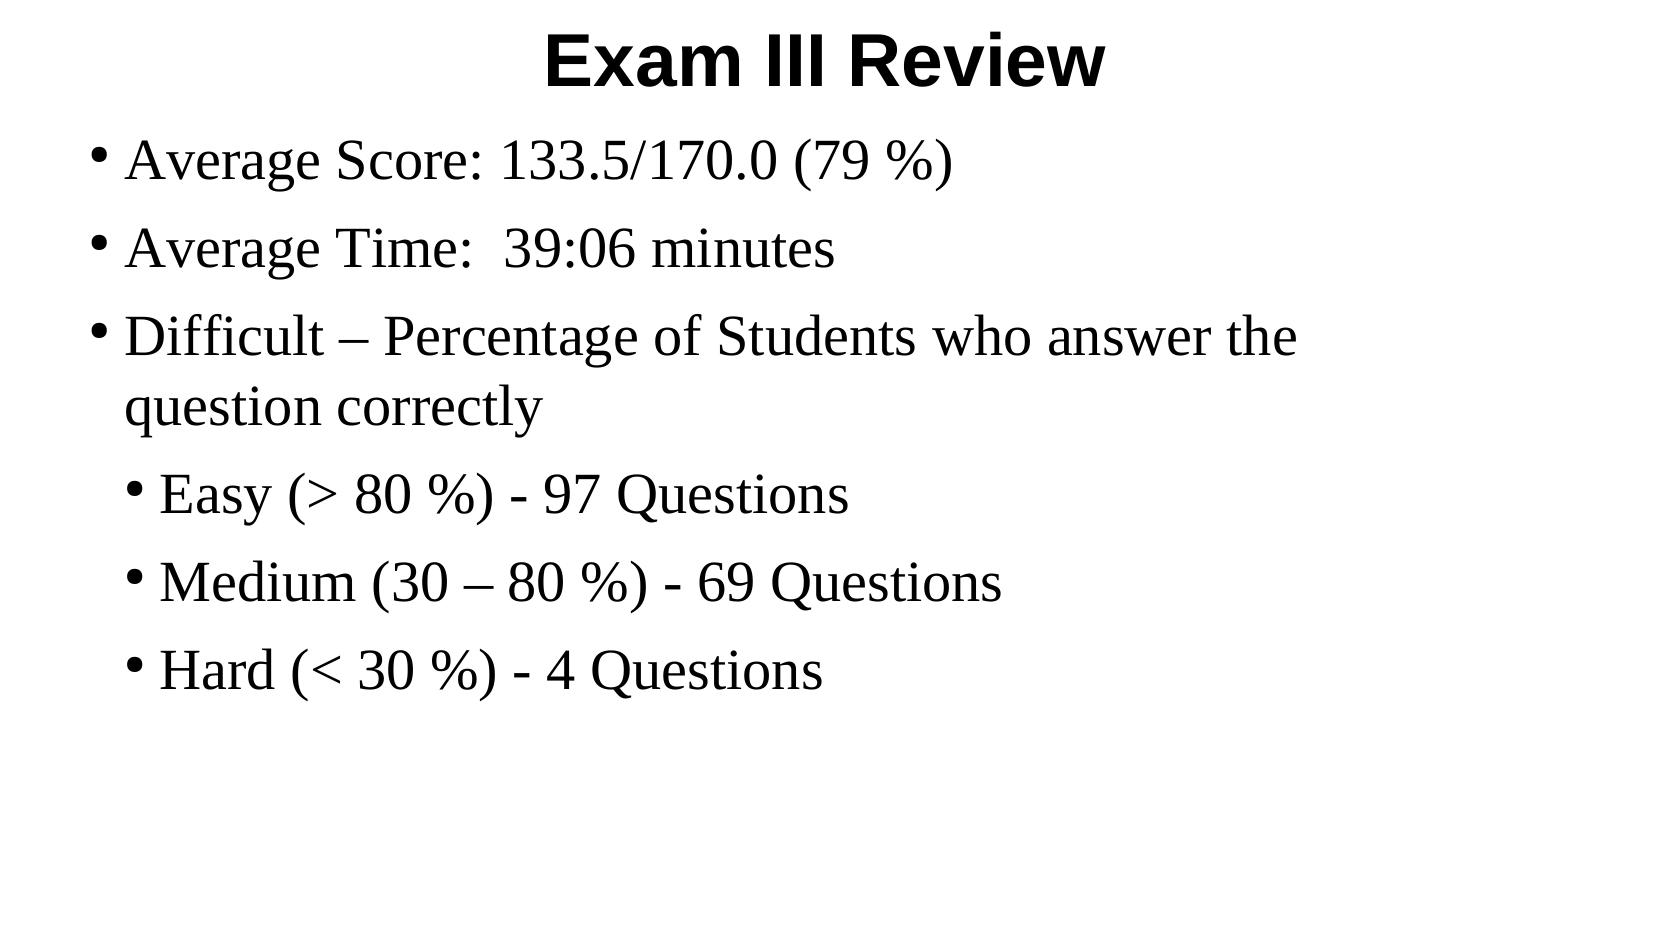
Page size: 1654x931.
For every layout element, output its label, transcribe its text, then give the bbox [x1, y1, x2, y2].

title Exam III Review [0, 5, 1654, 107]
text_box Average Score: 133.5/170.0 (79 %) Average Time: 39:06 minutes Difficult – Percentage of Students who answer the question correctly Easy (> 80 %) - 97 Questions Medium (30 – 80 %) - 69 Questions Hard (< 30 %) - 4 Questions [37, 114, 1350, 709]
